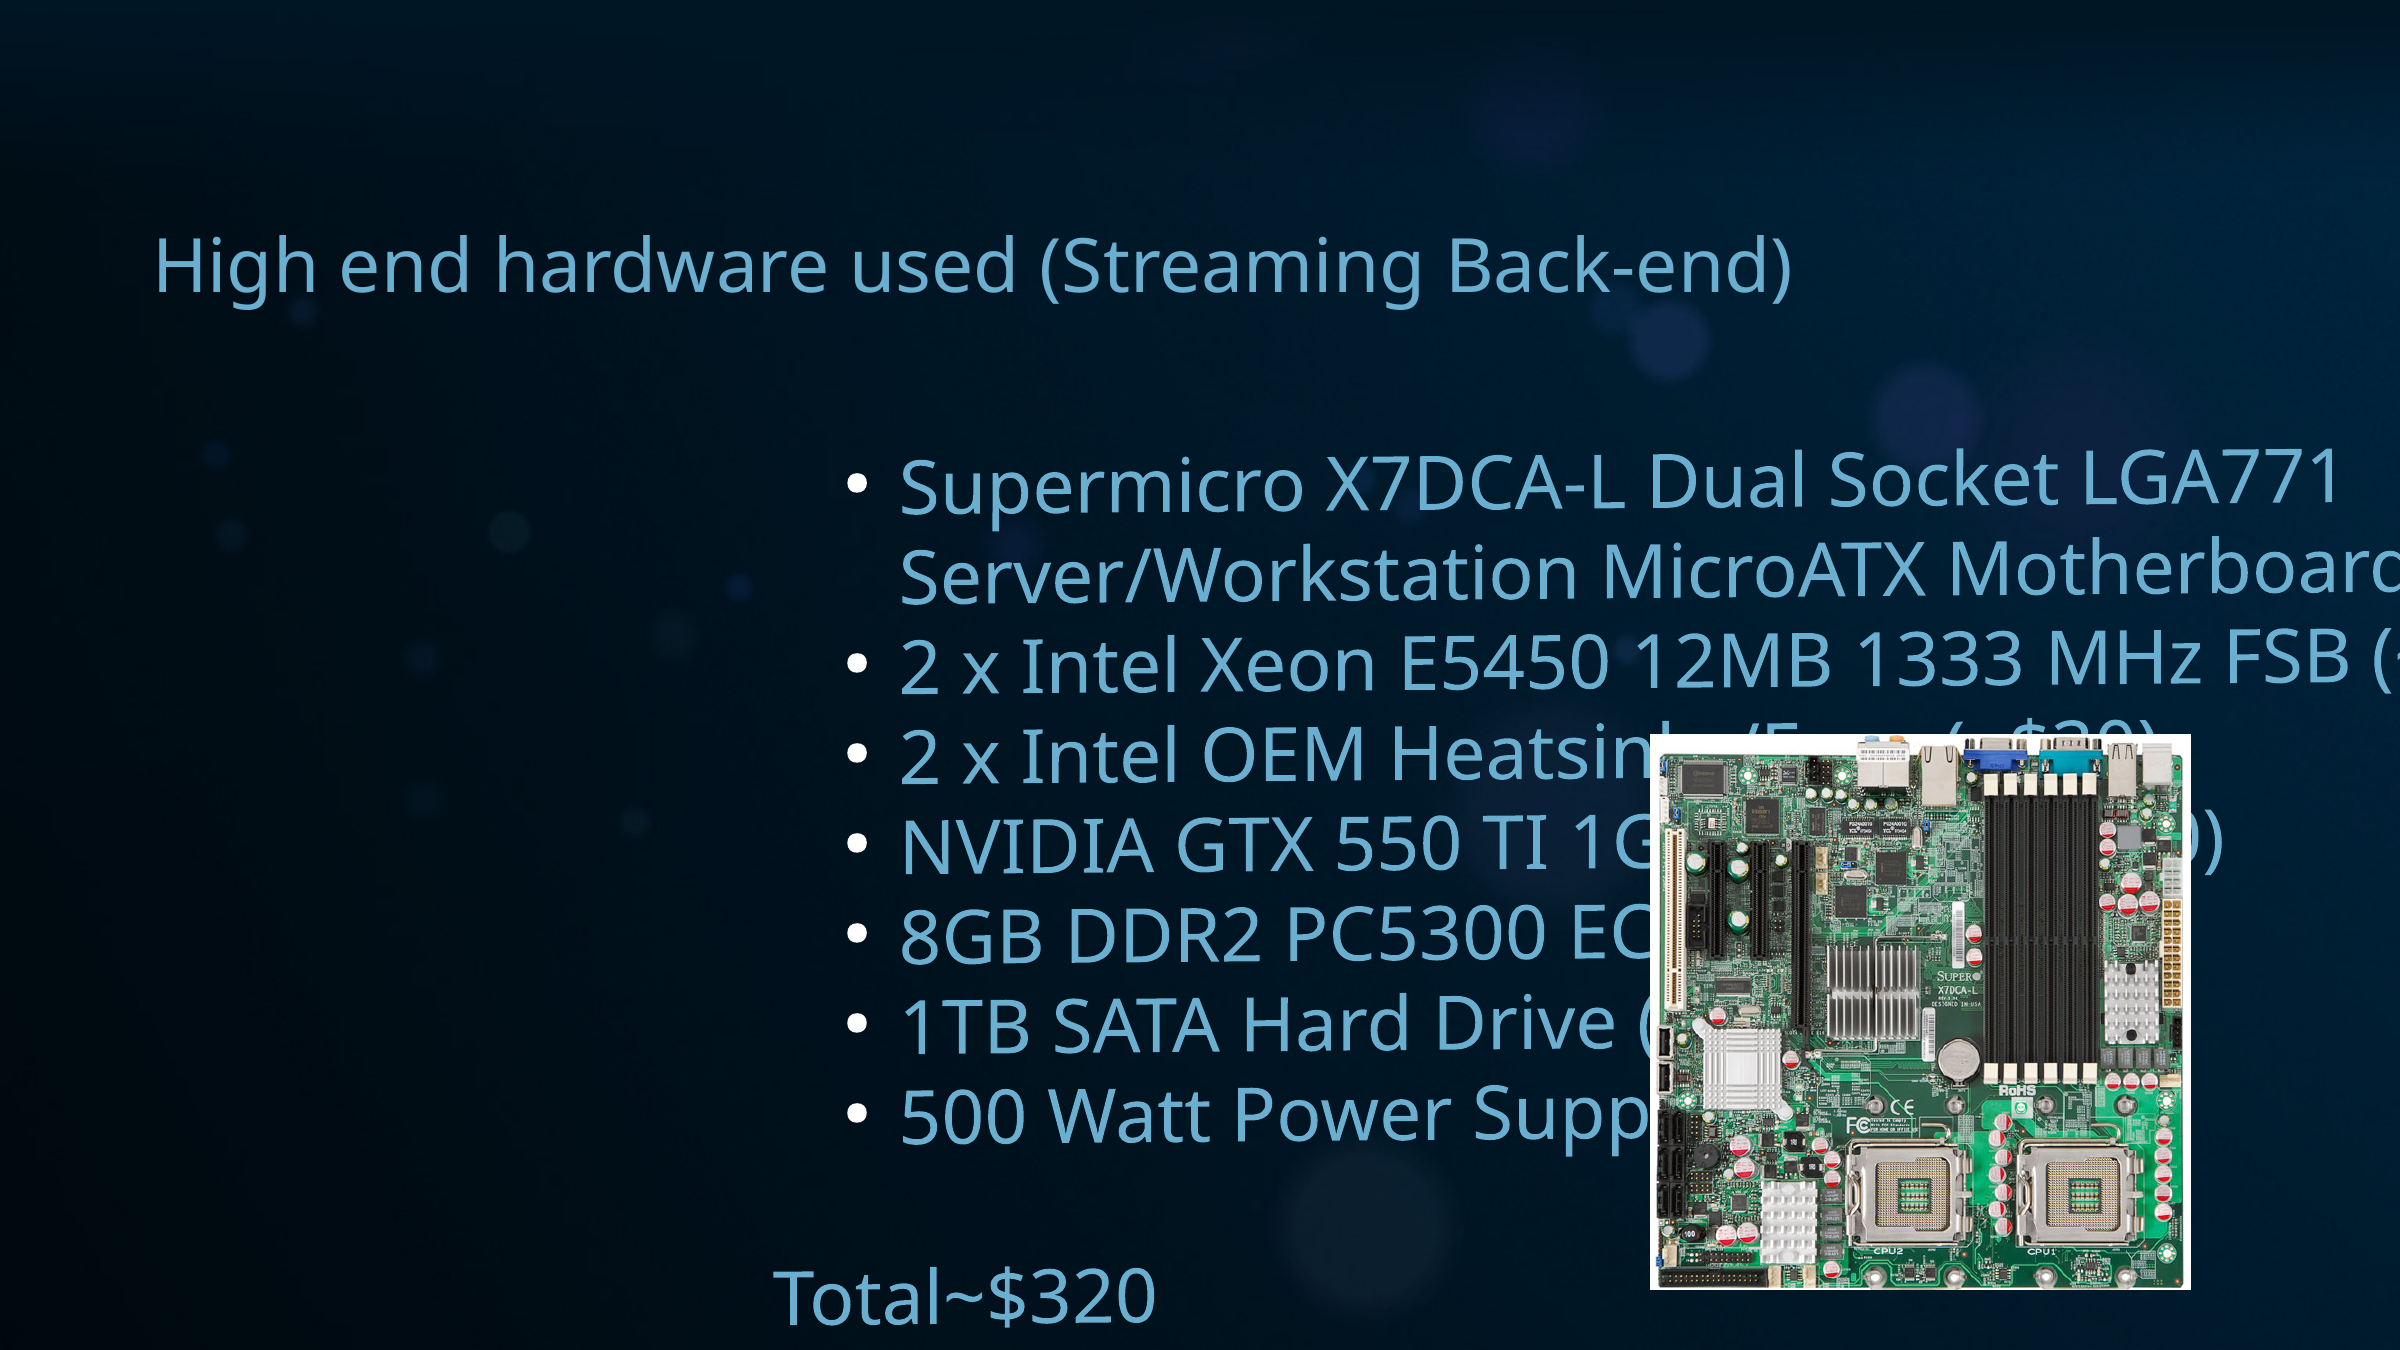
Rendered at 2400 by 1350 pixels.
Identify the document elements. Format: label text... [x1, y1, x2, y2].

text_box Supermicro X7DCA-L Dual Socket LGA771 Server/Workstation MicroATX Motherboard (~$45) 2 x Intel Xeon E5450 12MB 1333 MHz FSB (~$45) 2 x Intel OEM Heatsinks/Fans (~$30) NVIDIA GTX 550 TI 1GB GDDR5 (~$60) 8GB DDR2 PC5300 ECC RAM (~$40) 1TB SATA Hard Drive (~$50) 500 Watt Power Supply (~$50) Total~$320 [722, 419, 2400, 1349]
picture [0, 0, 2400, 1350]
text_box High end hardware used (Streaming Back-end) [137, 210, 1809, 316]
picture [1650, 734, 2191, 1291]
